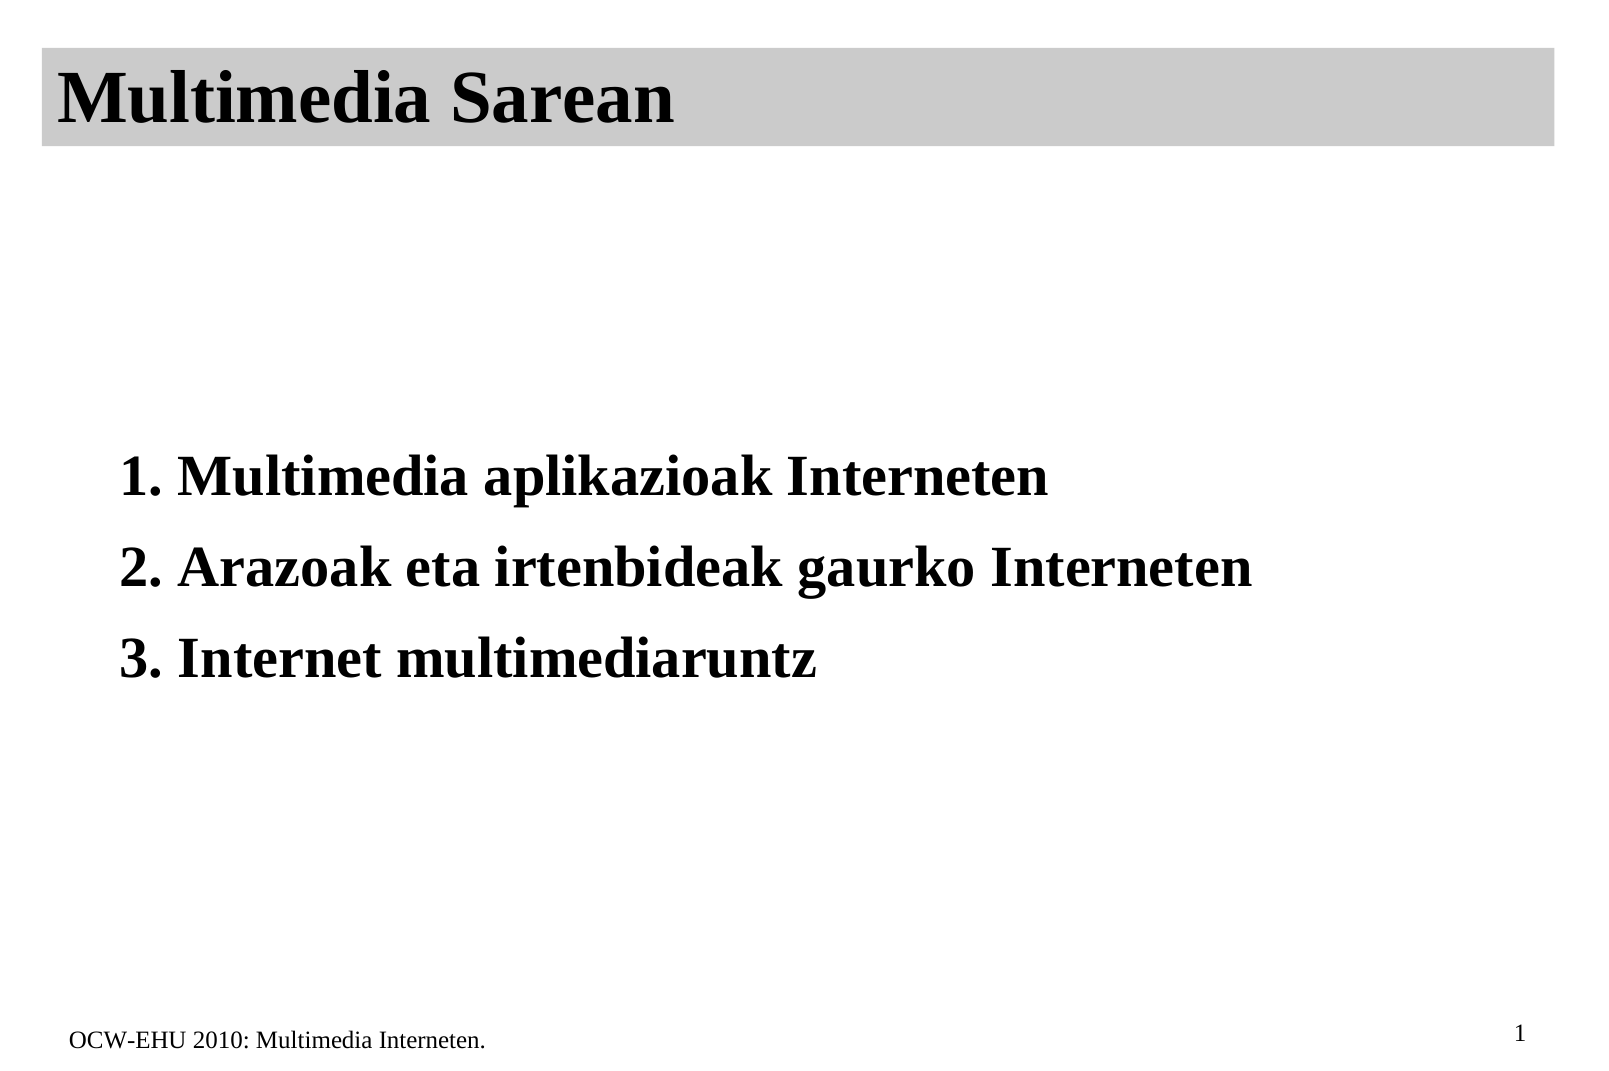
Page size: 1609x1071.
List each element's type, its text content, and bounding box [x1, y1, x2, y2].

list 1. Multimedia aplikazioak Interneten 2. Arazoak eta irtenbideak gaurko Interneten 3. Internet multimediaruntz [29, 162, 1542, 1026]
title Multimedia Sarean [41, 47, 1555, 147]
